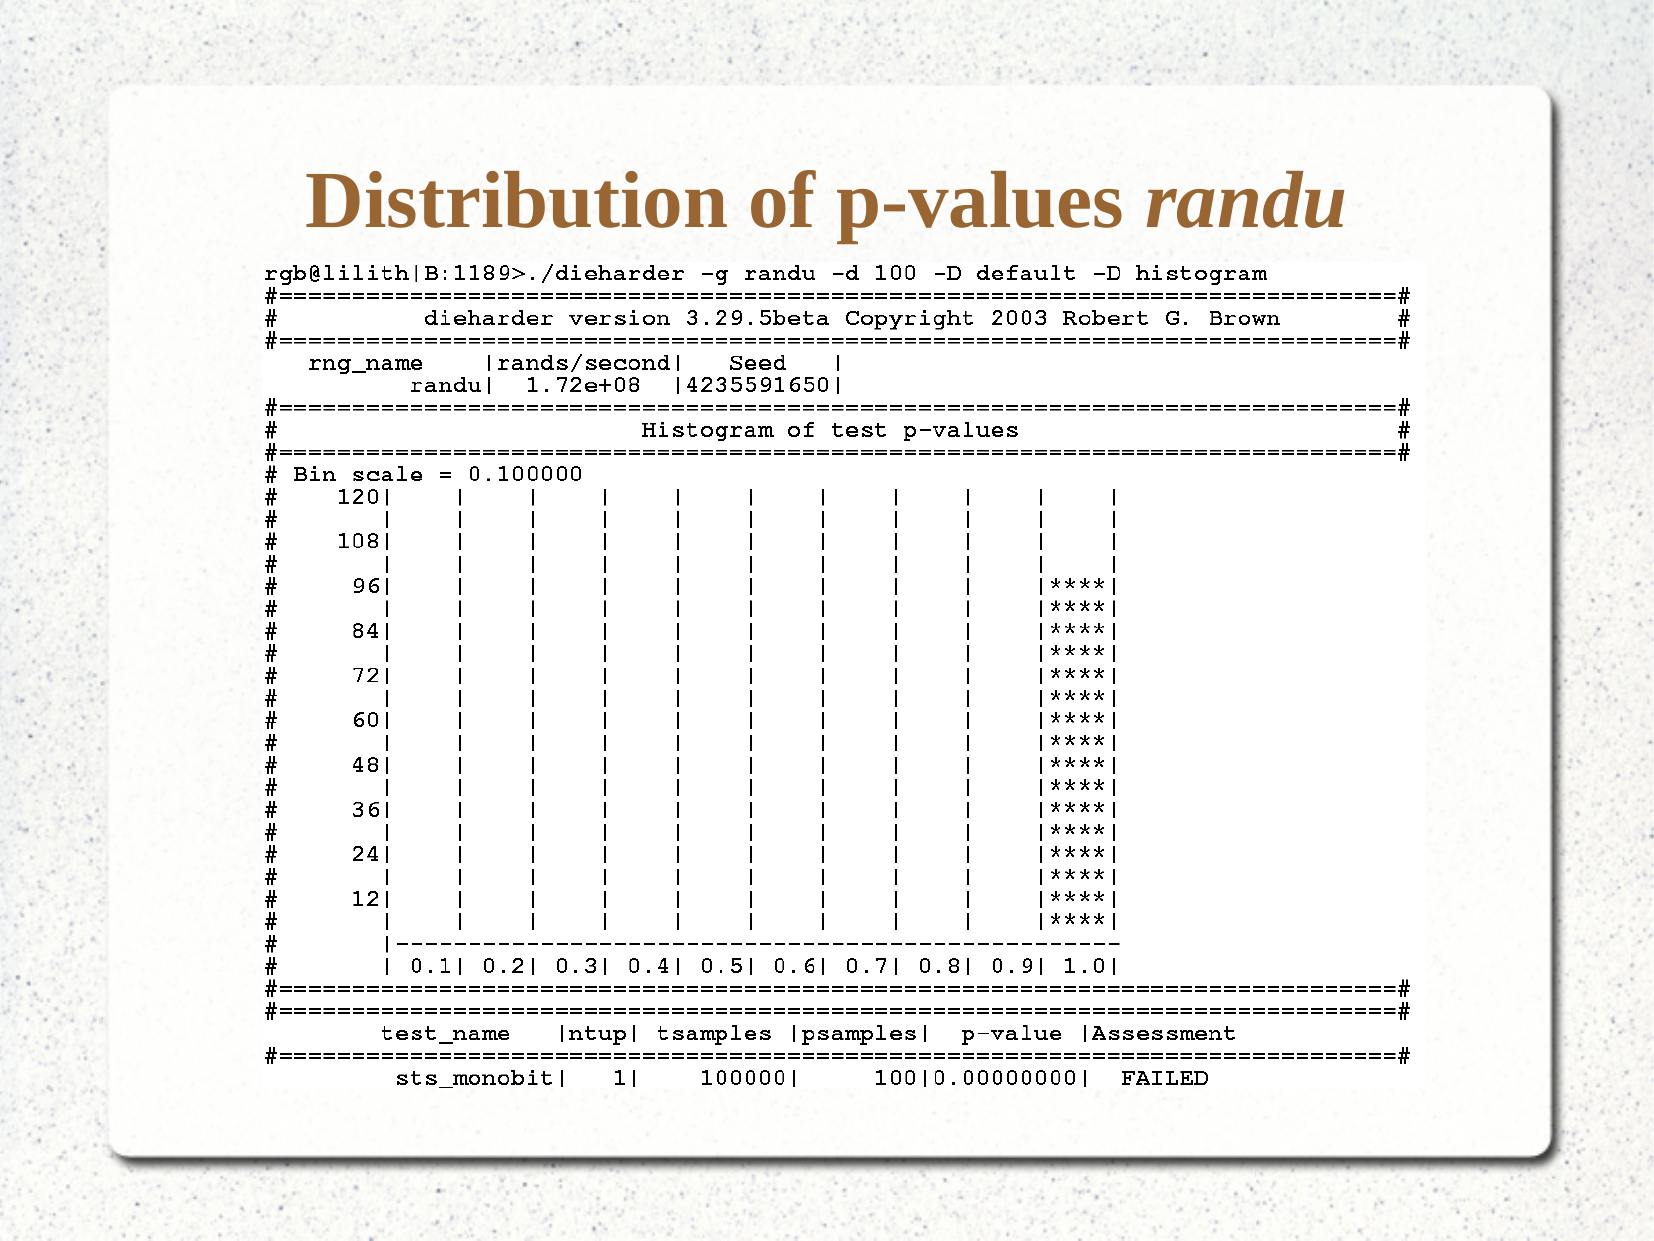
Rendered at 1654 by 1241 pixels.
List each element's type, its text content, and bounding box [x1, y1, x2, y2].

picture [0, 0, 1654, 1241]
title Distribution of p-values randu [118, 96, 1536, 304]
